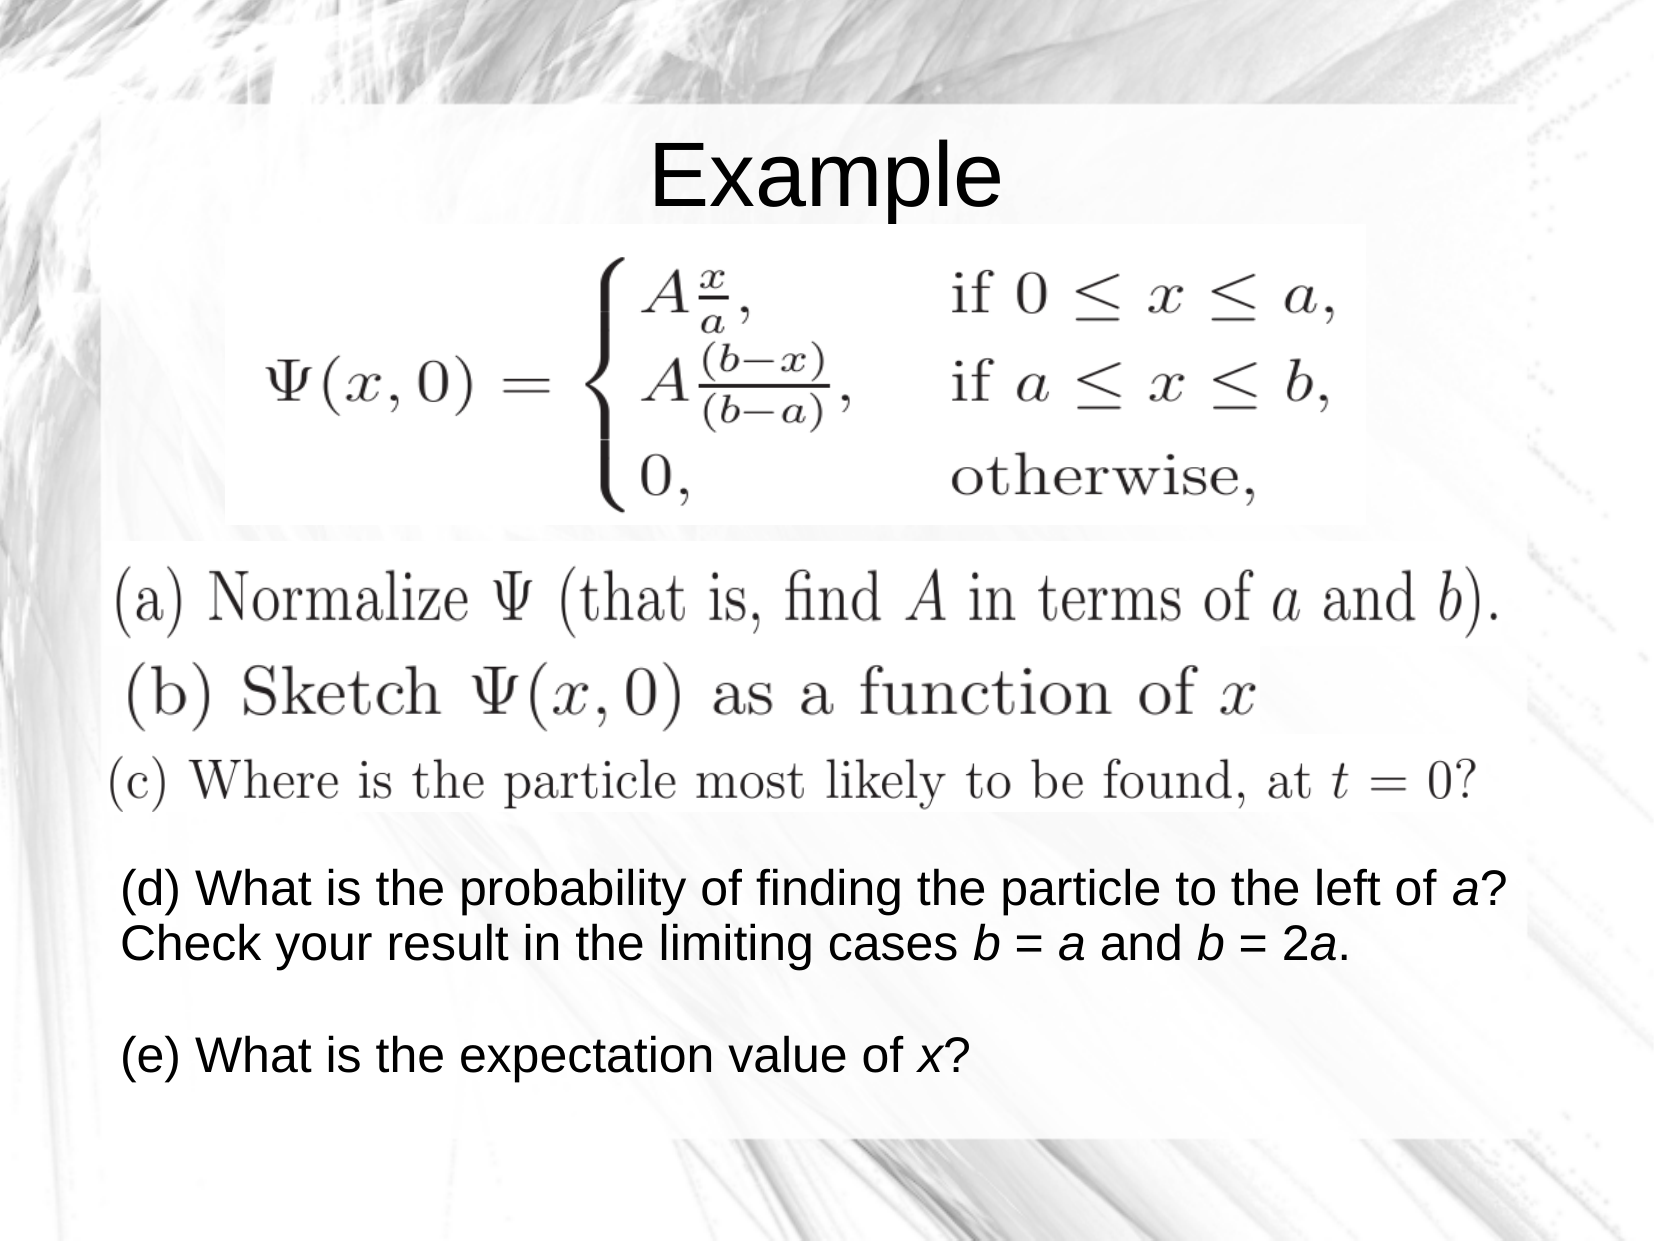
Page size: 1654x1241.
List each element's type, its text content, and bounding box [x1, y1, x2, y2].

text_box (d) What is the probability of finding the particle to the left of a? Check your result in the limiting cases b = a and b = 2a. (e) What is the expectation value of x? [120, 856, 1531, 1096]
picture [0, 0, 1654, 1241]
title Example [118, 88, 1536, 257]
